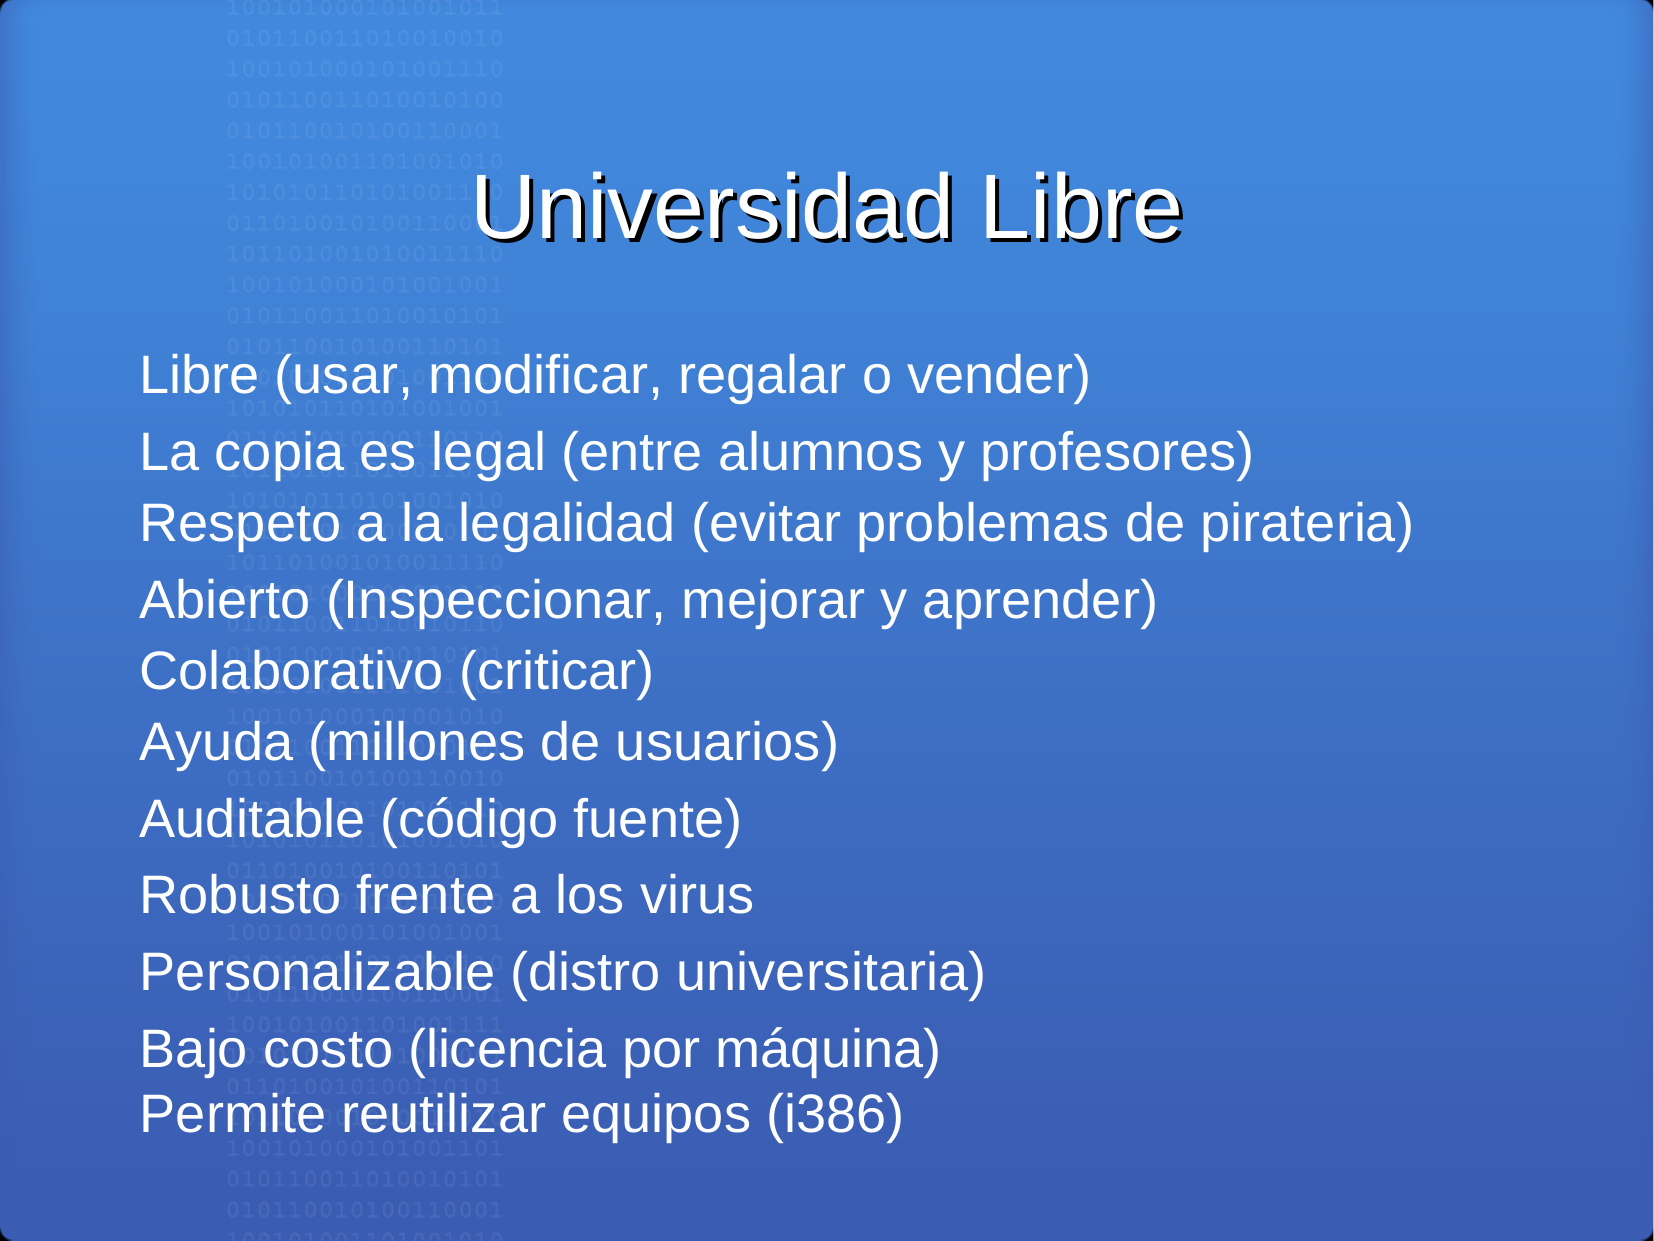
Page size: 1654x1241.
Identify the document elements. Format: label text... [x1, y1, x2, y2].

list Bajo costo (licencia por máquina) [122, 1018, 1535, 1083]
list Auditable (código fuente) [121, 788, 1534, 856]
list Personalizable (distro universitaria) [122, 941, 1535, 1010]
list Robusto frente a los virus [121, 864, 1535, 933]
list Abierto (Inspeccionar, mejorar y aprender) [121, 569, 1534, 638]
list Permite reutilizar equipos (i386) [122, 1083, 1535, 1152]
list Respeto a la legalidad (evitar problemas de pirateria) [121, 492, 1534, 561]
list La copia es legal (entre alumnos y profesores) [121, 421, 1534, 490]
list Ayuda (millones de usuarios) [121, 711, 1534, 779]
title Universidad Libre [121, 102, 1534, 311]
list Colaborativo (criticar) [121, 640, 1534, 709]
picture [0, 0, 1654, 1241]
list Libre (usar, modificar, regalar o vender) [121, 344, 1534, 413]
